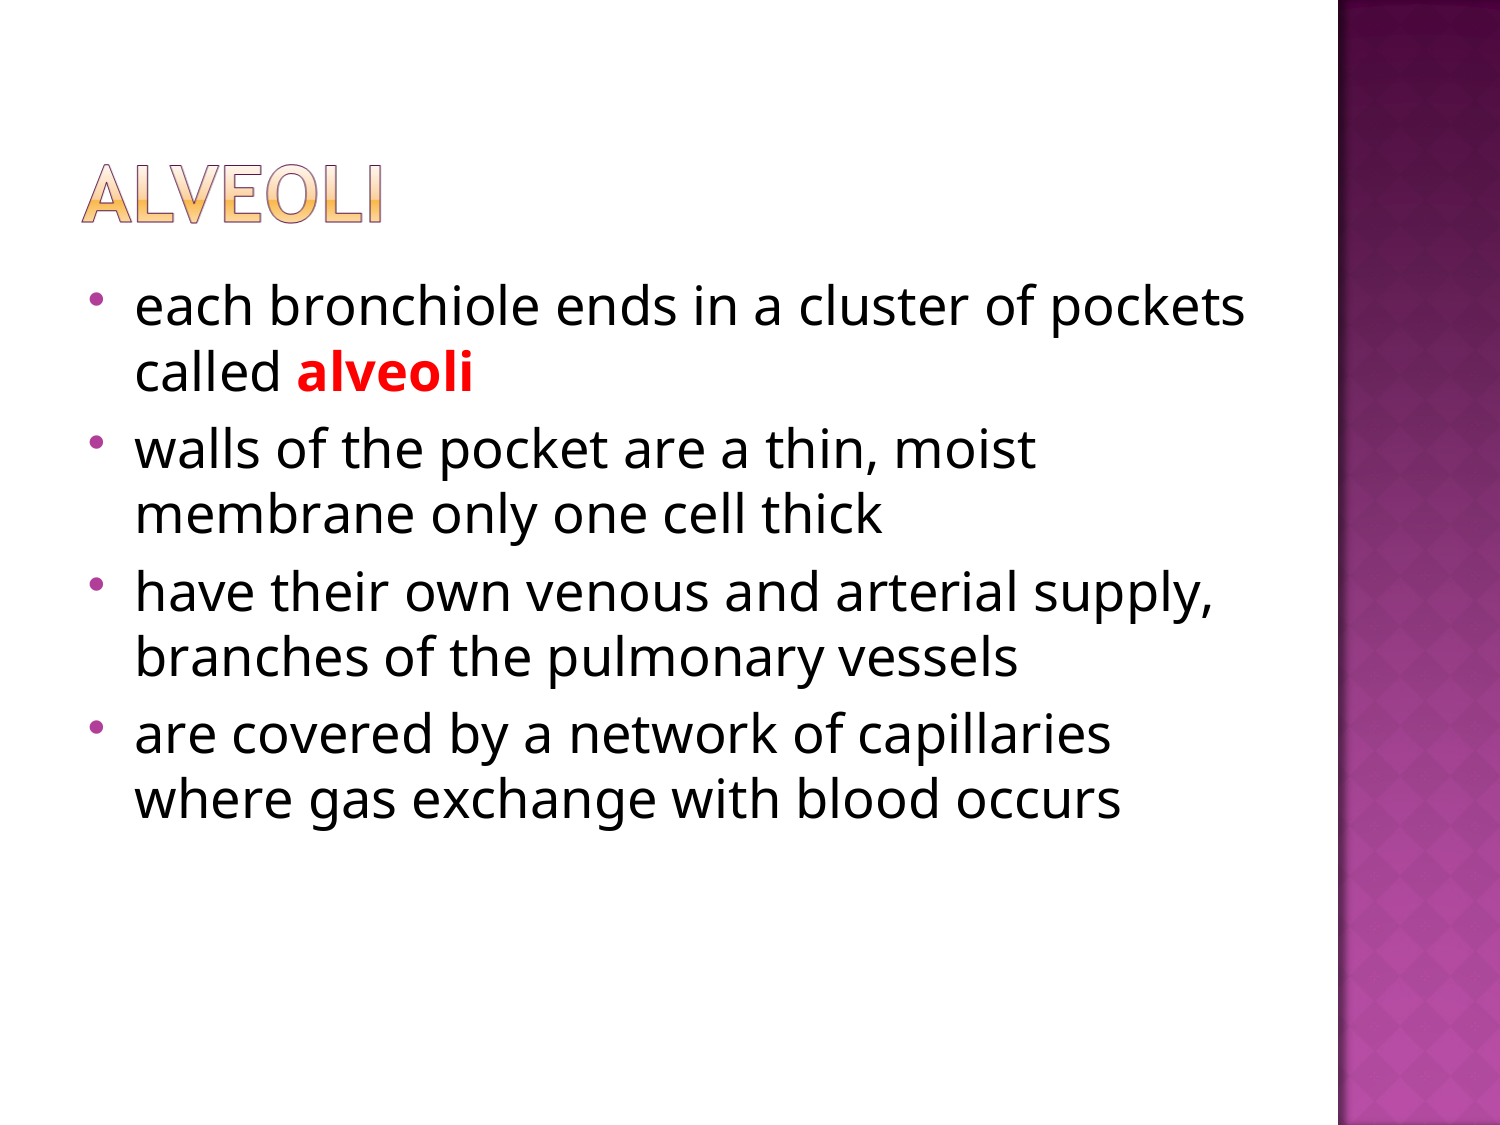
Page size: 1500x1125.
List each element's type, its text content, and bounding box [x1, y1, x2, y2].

text_box [34, 52, 1265, 241]
picture [1337, 0, 1500, 1125]
list each bronchiole ends in a cluster of pockets called alveoli walls of the pocket are a thin, moist membrane only one cell thick have their own venous and arterial supply, branches of the pulmonary vessels are covered by a network of capillaries where gas exchange with blood occurs [75, 263, 1263, 1060]
